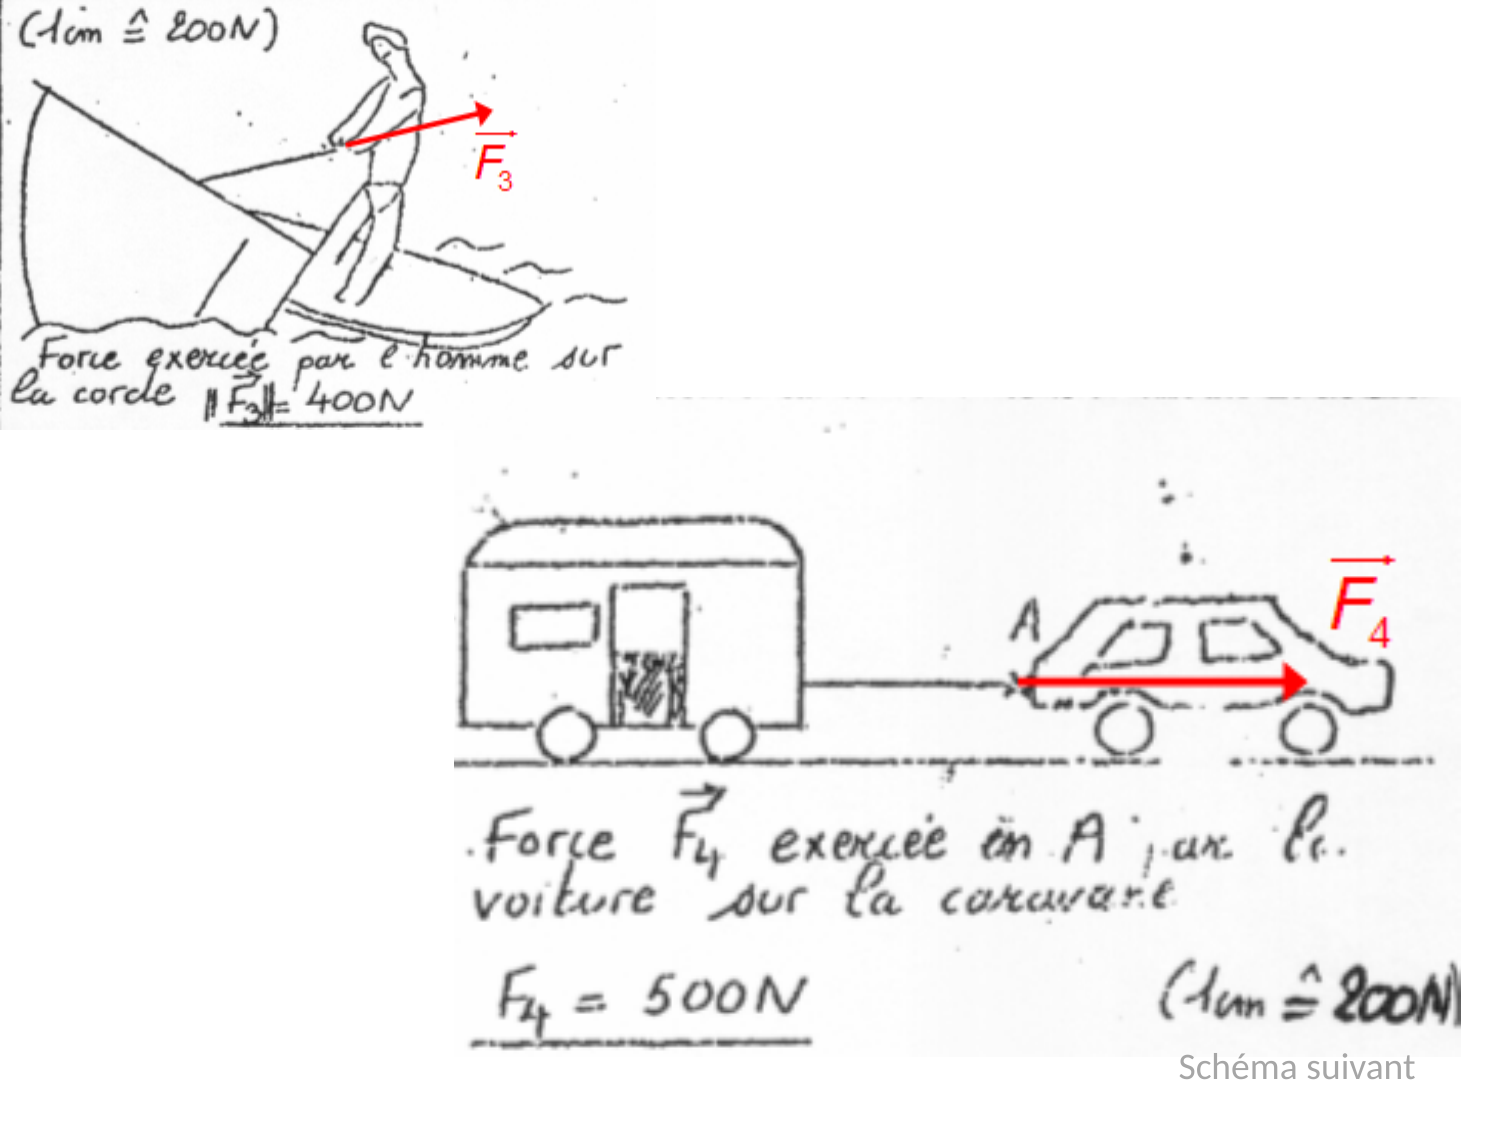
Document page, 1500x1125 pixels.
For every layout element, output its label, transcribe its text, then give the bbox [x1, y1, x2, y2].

text_box Schéma suivant [1163, 1034, 1483, 1095]
picture [0, 0, 1461, 1057]
